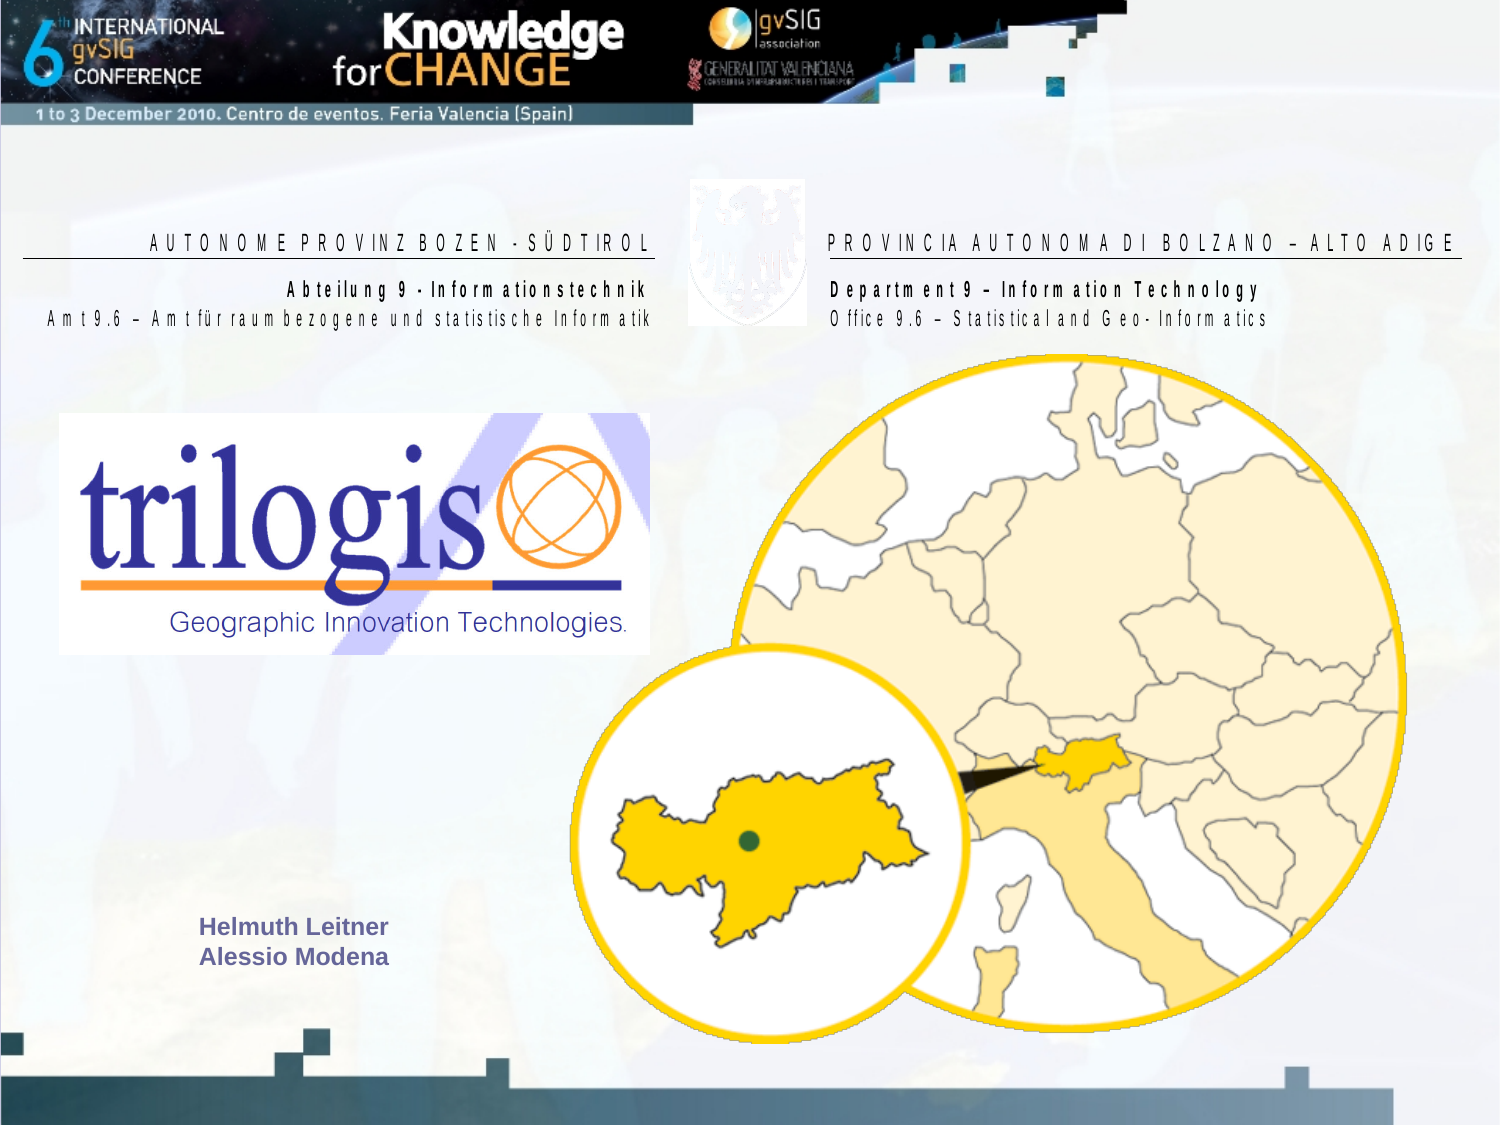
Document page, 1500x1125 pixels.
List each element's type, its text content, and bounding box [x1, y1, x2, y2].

text_box Helmuth Leitner Alessio Modena [184, 903, 405, 1009]
picture [0, 0, 1500, 1125]
